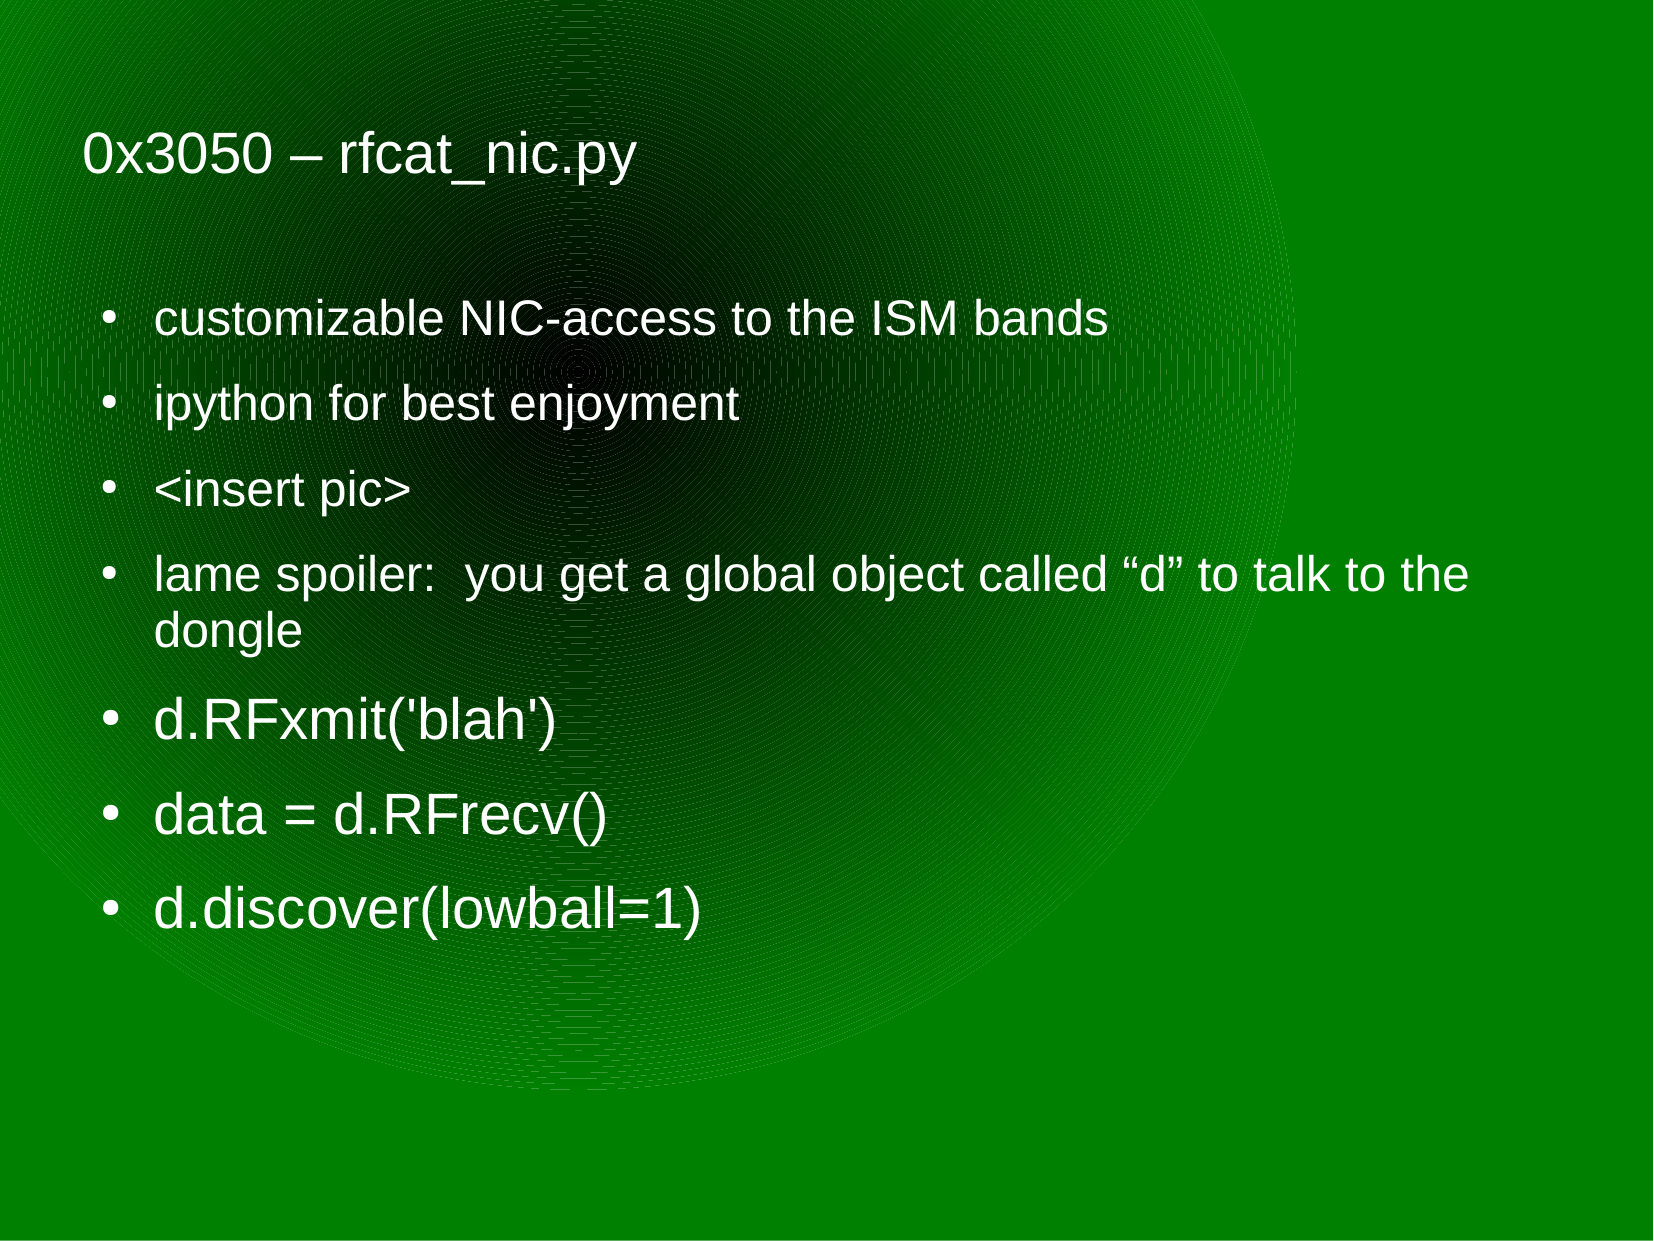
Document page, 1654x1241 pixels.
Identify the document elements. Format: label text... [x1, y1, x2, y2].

text_box [615, 262, 645, 333]
list customizable NIC-access to the ISM bands ipython for best enjoyment <insert pic> lame spoiler: you get a global object called “d” to talk to the dongle d.RFxmit('blah') data = d.RFrecv() d.discover(lowball=1) [82, 290, 1571, 1109]
title 0x3050 – rfcat_nic.py [82, 49, 1571, 257]
